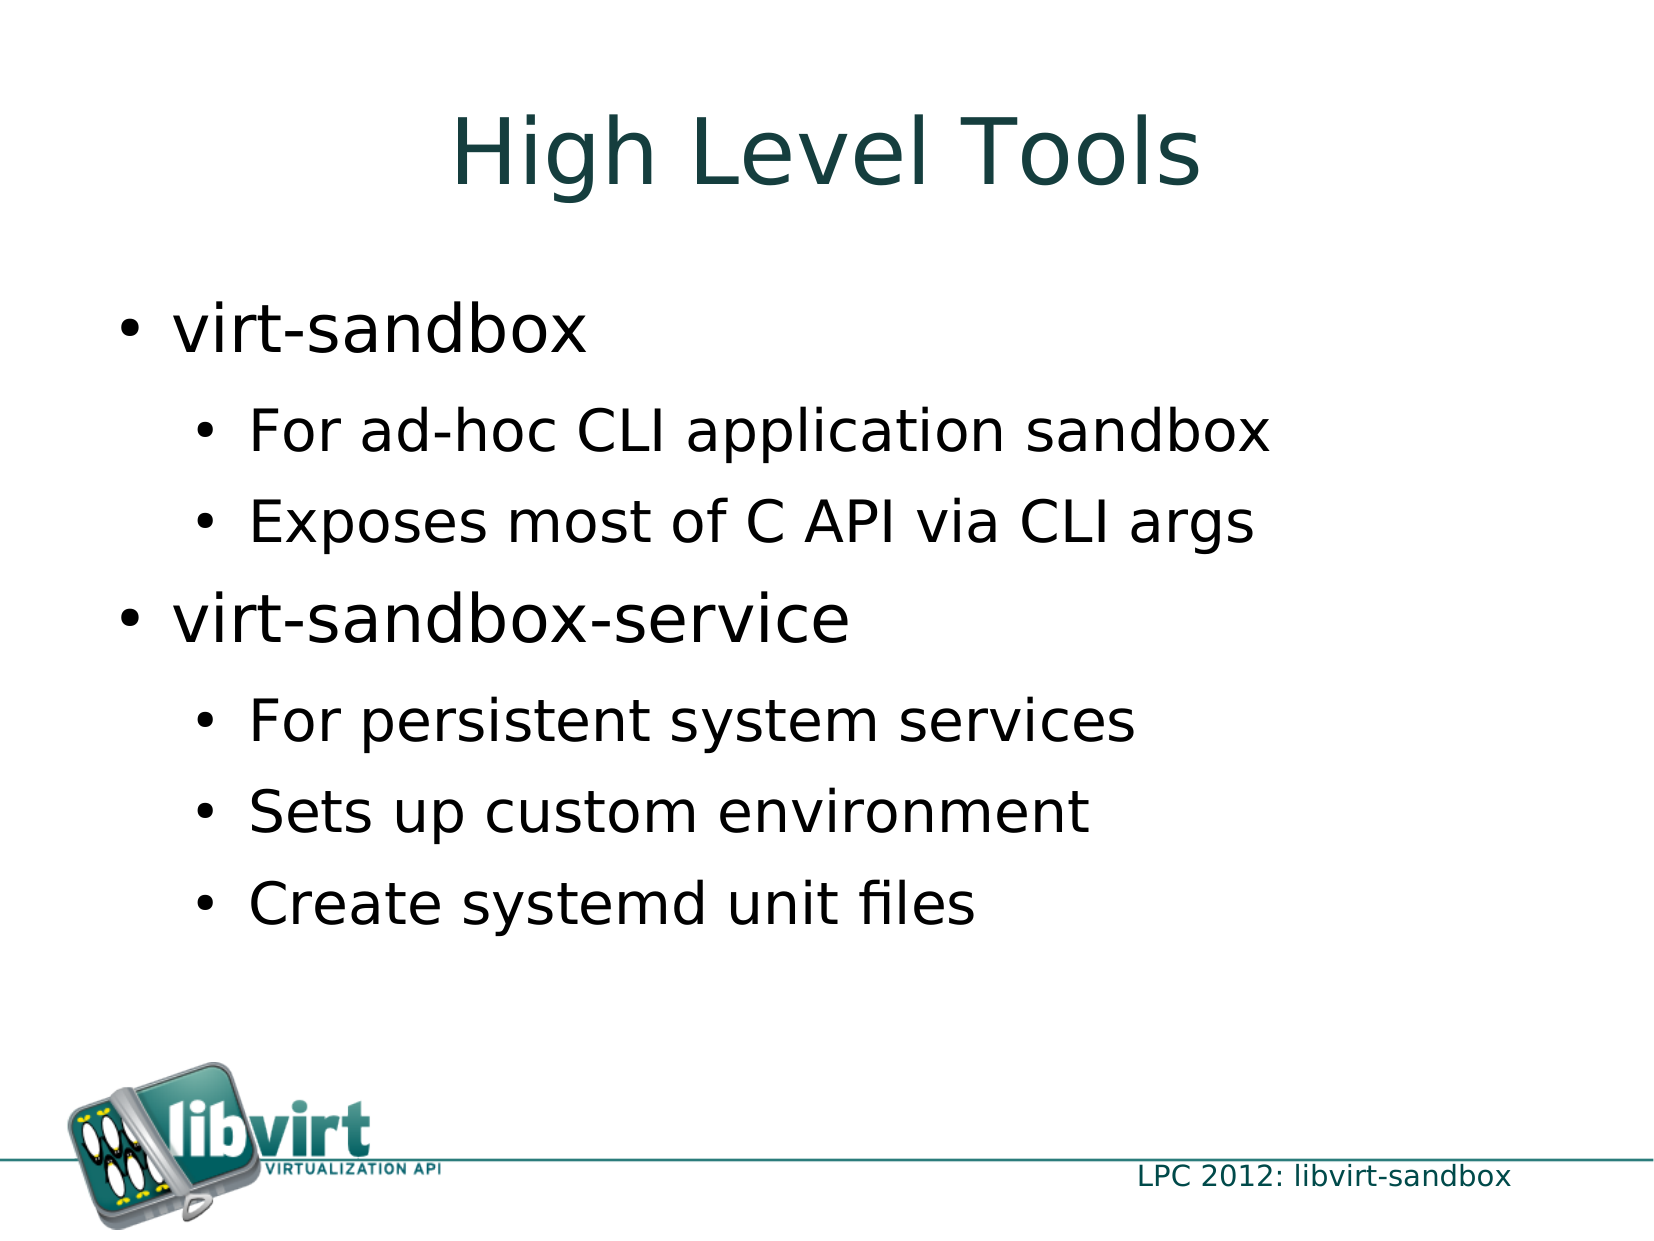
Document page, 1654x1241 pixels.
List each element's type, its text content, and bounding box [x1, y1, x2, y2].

text_box LPC 2012: libvirt-sandbox [1122, 1151, 1654, 1211]
picture [0, 1062, 1654, 1230]
list virt-sandbox For ad-hoc CLI application sandbox Exposes most of C API via CLI args virt-sandbox-service For persistent system services Sets up custom environment Create systemd unit files [82, 290, 1571, 1062]
title High Level Tools [82, 49, 1571, 257]
